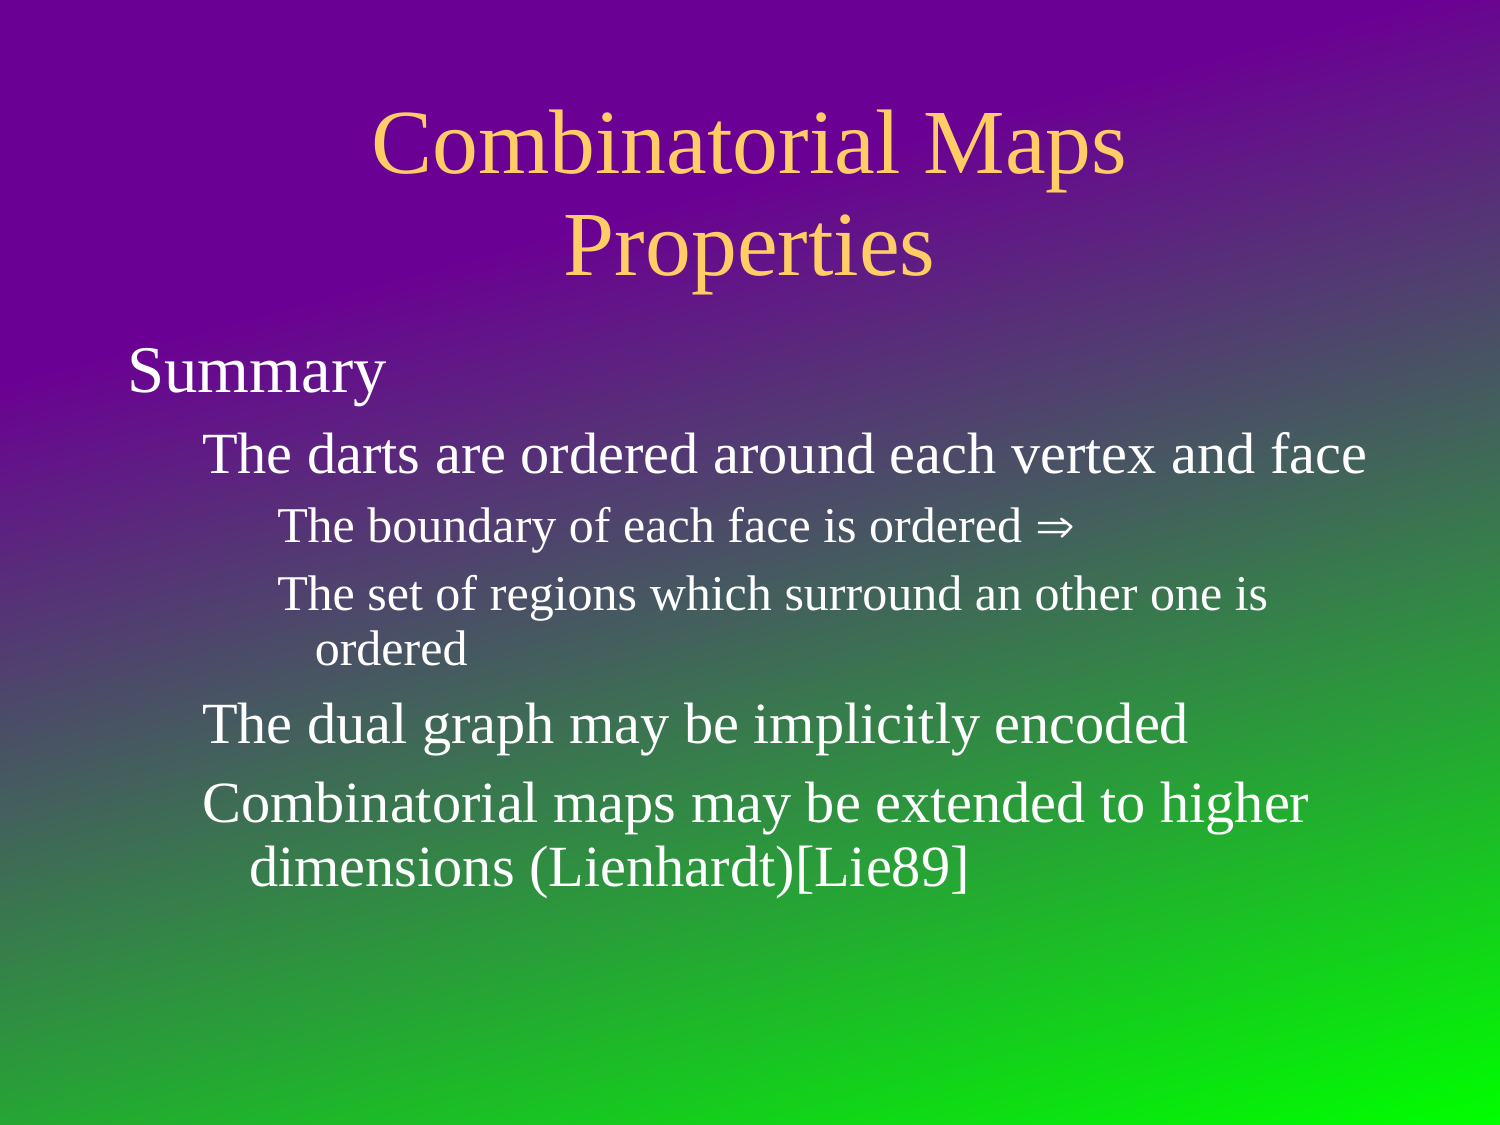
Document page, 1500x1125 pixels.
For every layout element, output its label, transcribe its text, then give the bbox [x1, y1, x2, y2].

list Summary The darts are ordered around each vertex and face The boundary of each face is ordered  The set of regions which surround an other one is ordered The dual graph may be implicitly encoded Combinatorial maps may be extended to higher dimensions (Lienhardt)[Lie89] [112, 324, 1388, 1019]
title Combinatorial Maps Properties [112, 76, 1388, 312]
